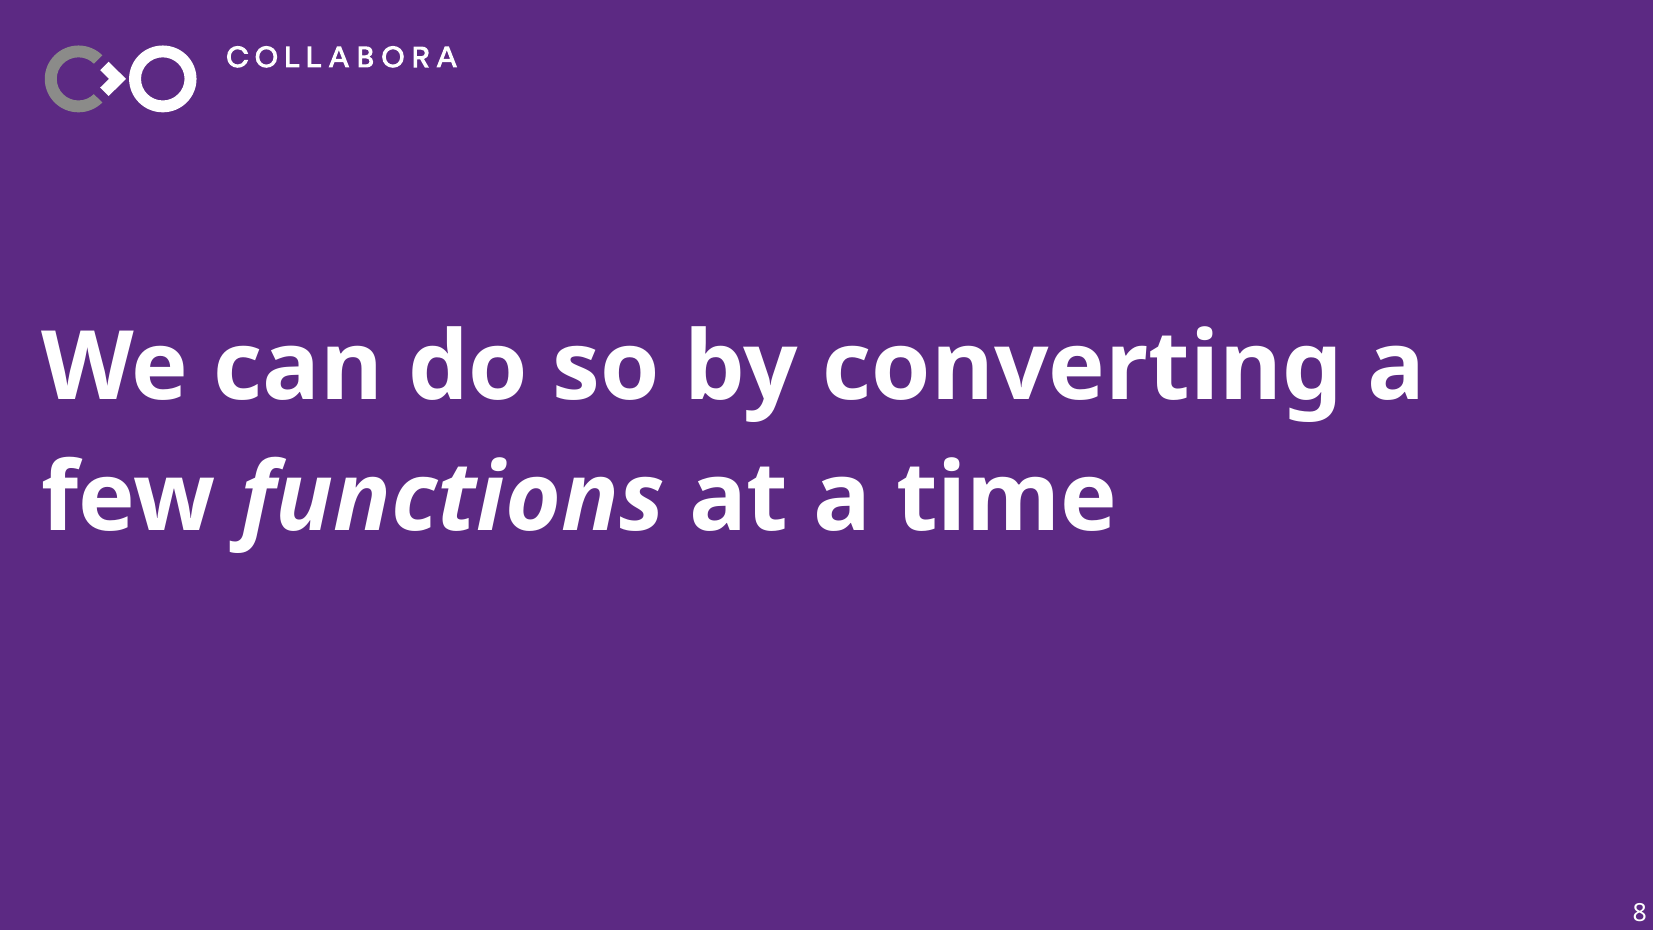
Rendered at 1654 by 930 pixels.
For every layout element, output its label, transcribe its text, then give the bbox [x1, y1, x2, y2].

title We can do so by converting a few functions at a time [41, 315, 1529, 541]
